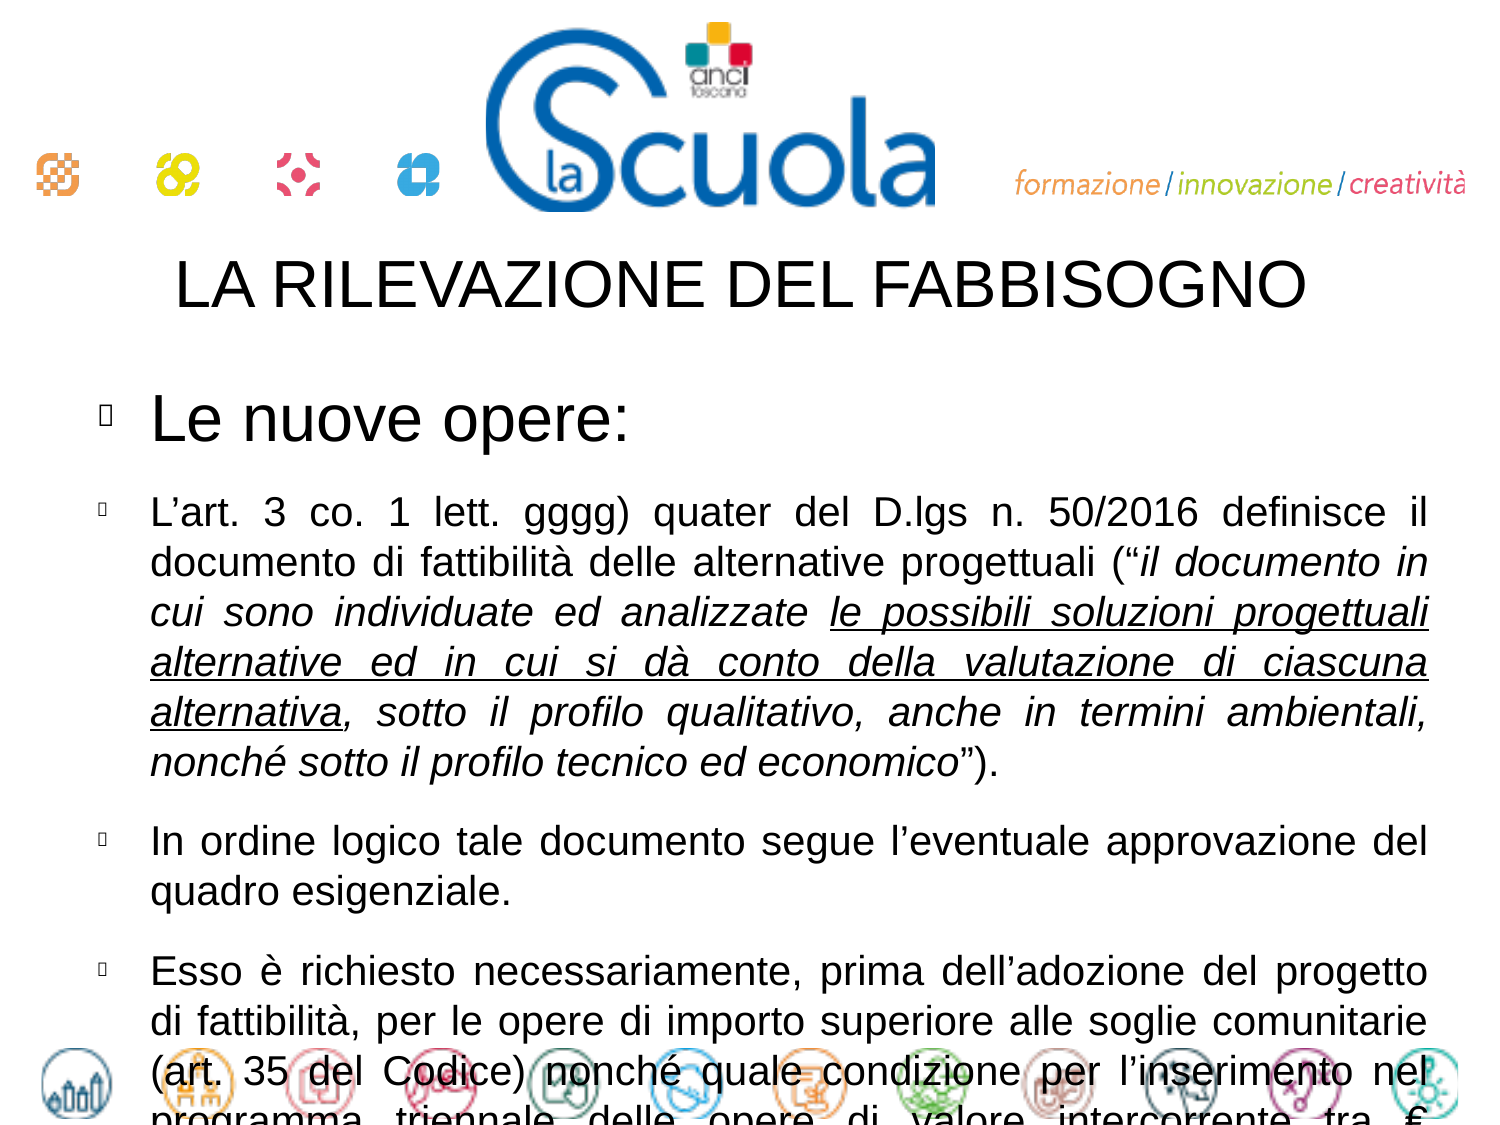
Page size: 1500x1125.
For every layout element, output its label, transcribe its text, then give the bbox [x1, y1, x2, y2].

text_box Le nuove opere: L’art. 3 co. 1 lett. gggg) quater del D.lgs n. 50/2016 definisce il documento di fattibilità delle alternative progettuali (“il documento in cui sono individuate ed analizzate le possibili soluzioni progettuali alternative ed in cui si dà conto della valutazione di ciascuna alternativa, sotto il profilo qualitativo, anche in termini ambientali, nonché sotto il profilo tecnico ed economico”). In ordine logico tale documento segue l’eventuale approvazione del quadro esigenziale. Esso è richiesto necessariamente, prima dell’adozione del progetto di fattibilità, per le opere di importo superiore alle soglie comunitarie (art. 35 del Codice) nonché quale condizione per l’inserimento nel programma triennale delle opere di valore intercorrente tra € 100.000,00 ed € 1.000.000,00. [79, 375, 1430, 1028]
text_box LA RILEVAZIONE DEL FABBISOGNO [67, 187, 1418, 376]
